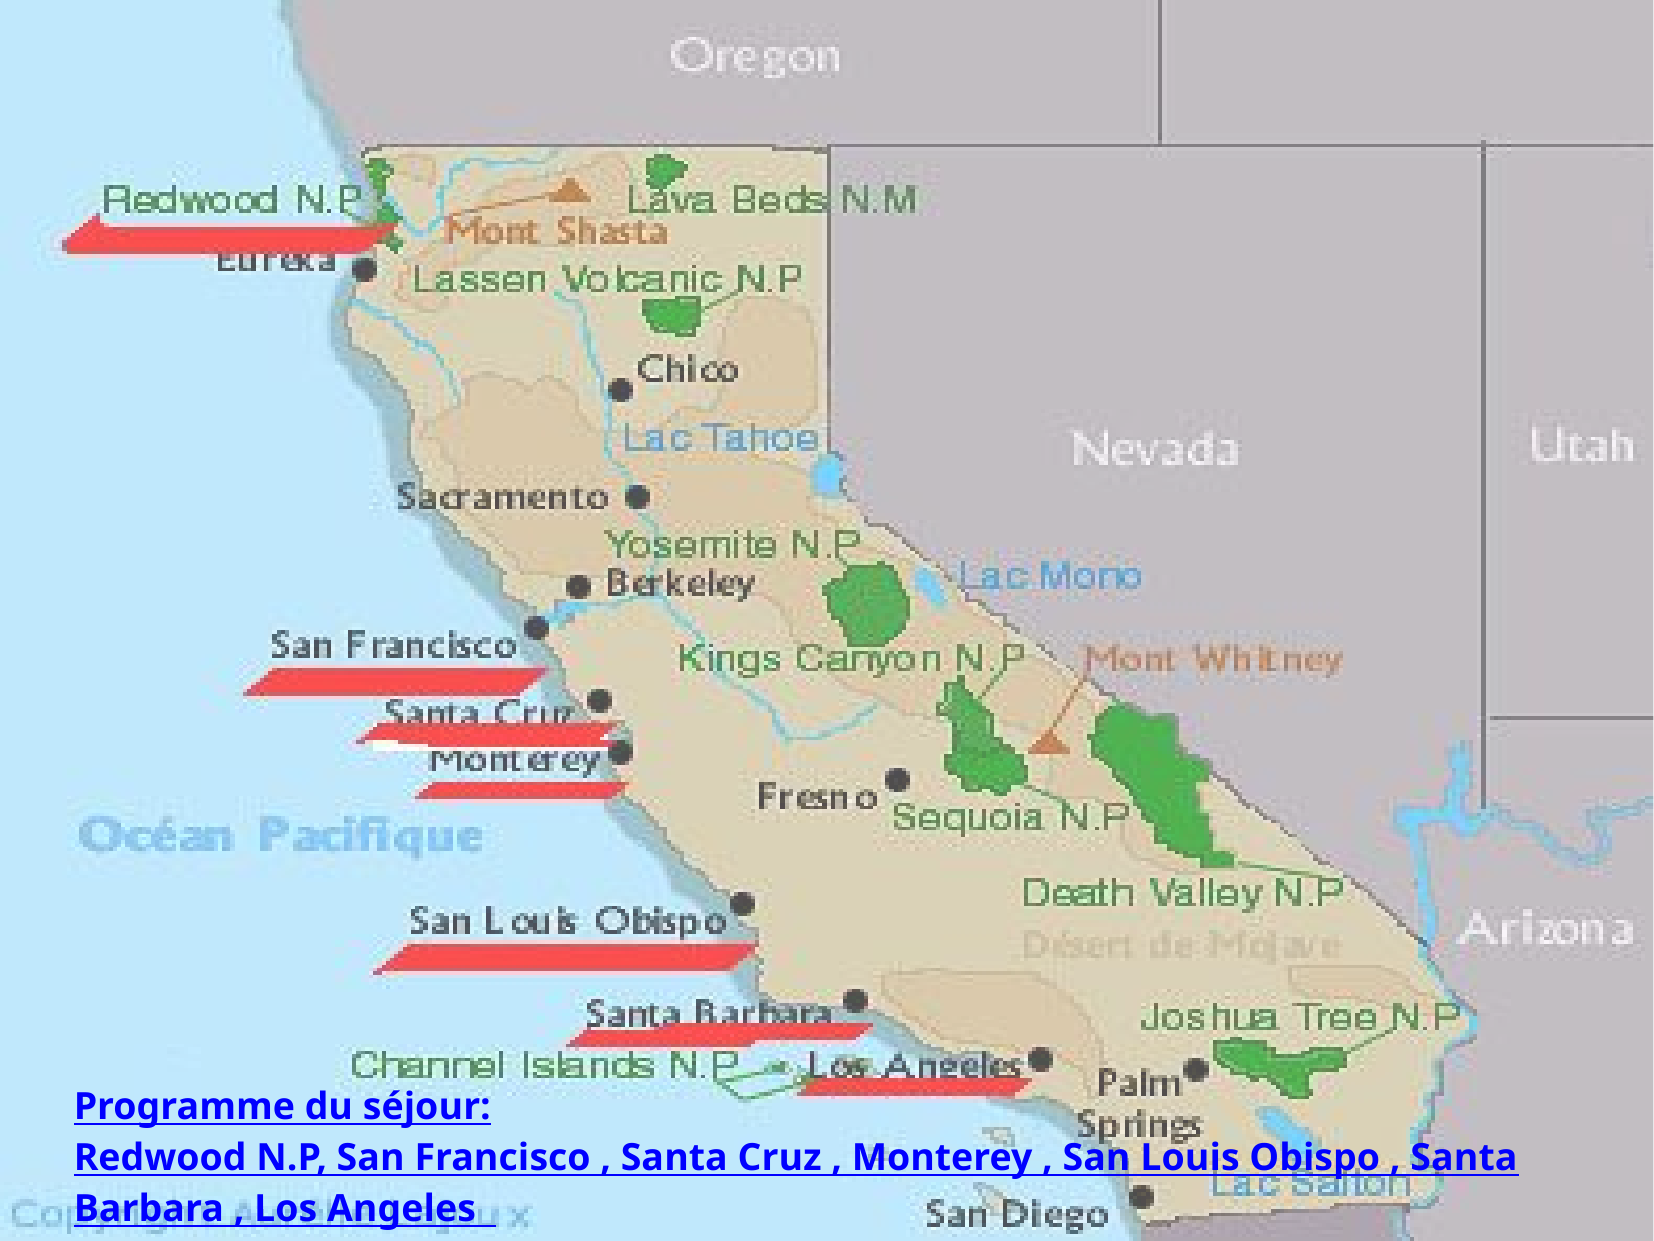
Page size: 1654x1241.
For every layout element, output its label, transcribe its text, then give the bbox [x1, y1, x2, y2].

picture [0, 0, 1654, 1013]
text_box Programme du séjour: Redwood N.P, San Francisco , Santa Cruz , Monterey , San Louis Obispo , Santa Barbara , Los Angeles [0, 1013, 1654, 1241]
